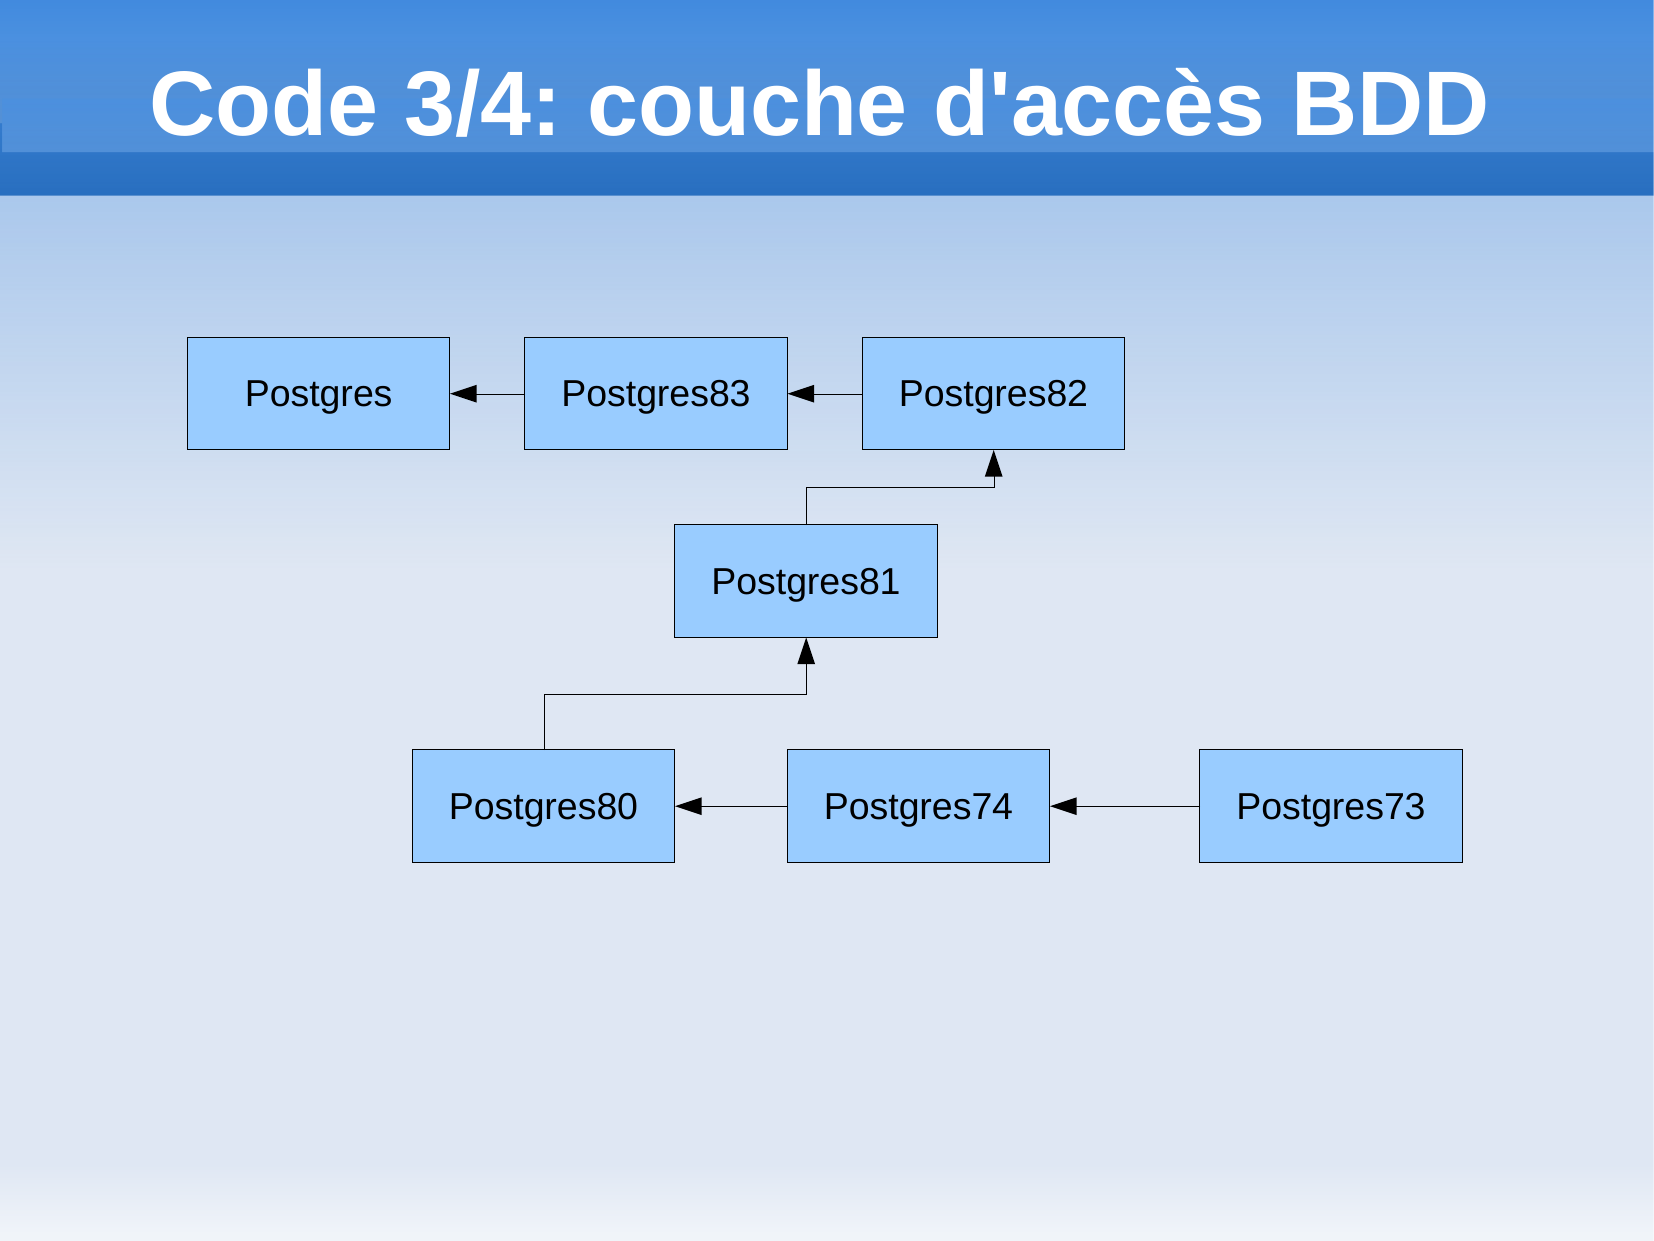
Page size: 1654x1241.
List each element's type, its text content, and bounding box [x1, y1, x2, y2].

title Code 3/4: couche d'accès BDD [76, 7, 1565, 200]
text_box Postgres73 [1199, 749, 1463, 863]
picture [0, 0, 1654, 1241]
text_box Postgres74 [787, 749, 1050, 863]
text_box Postgres80 [412, 749, 675, 863]
text_box Postgres82 [862, 337, 1125, 450]
text_box Postgres81 [674, 524, 938, 638]
text_box Postgres [187, 337, 450, 450]
text_box Postgres83 [524, 337, 788, 450]
